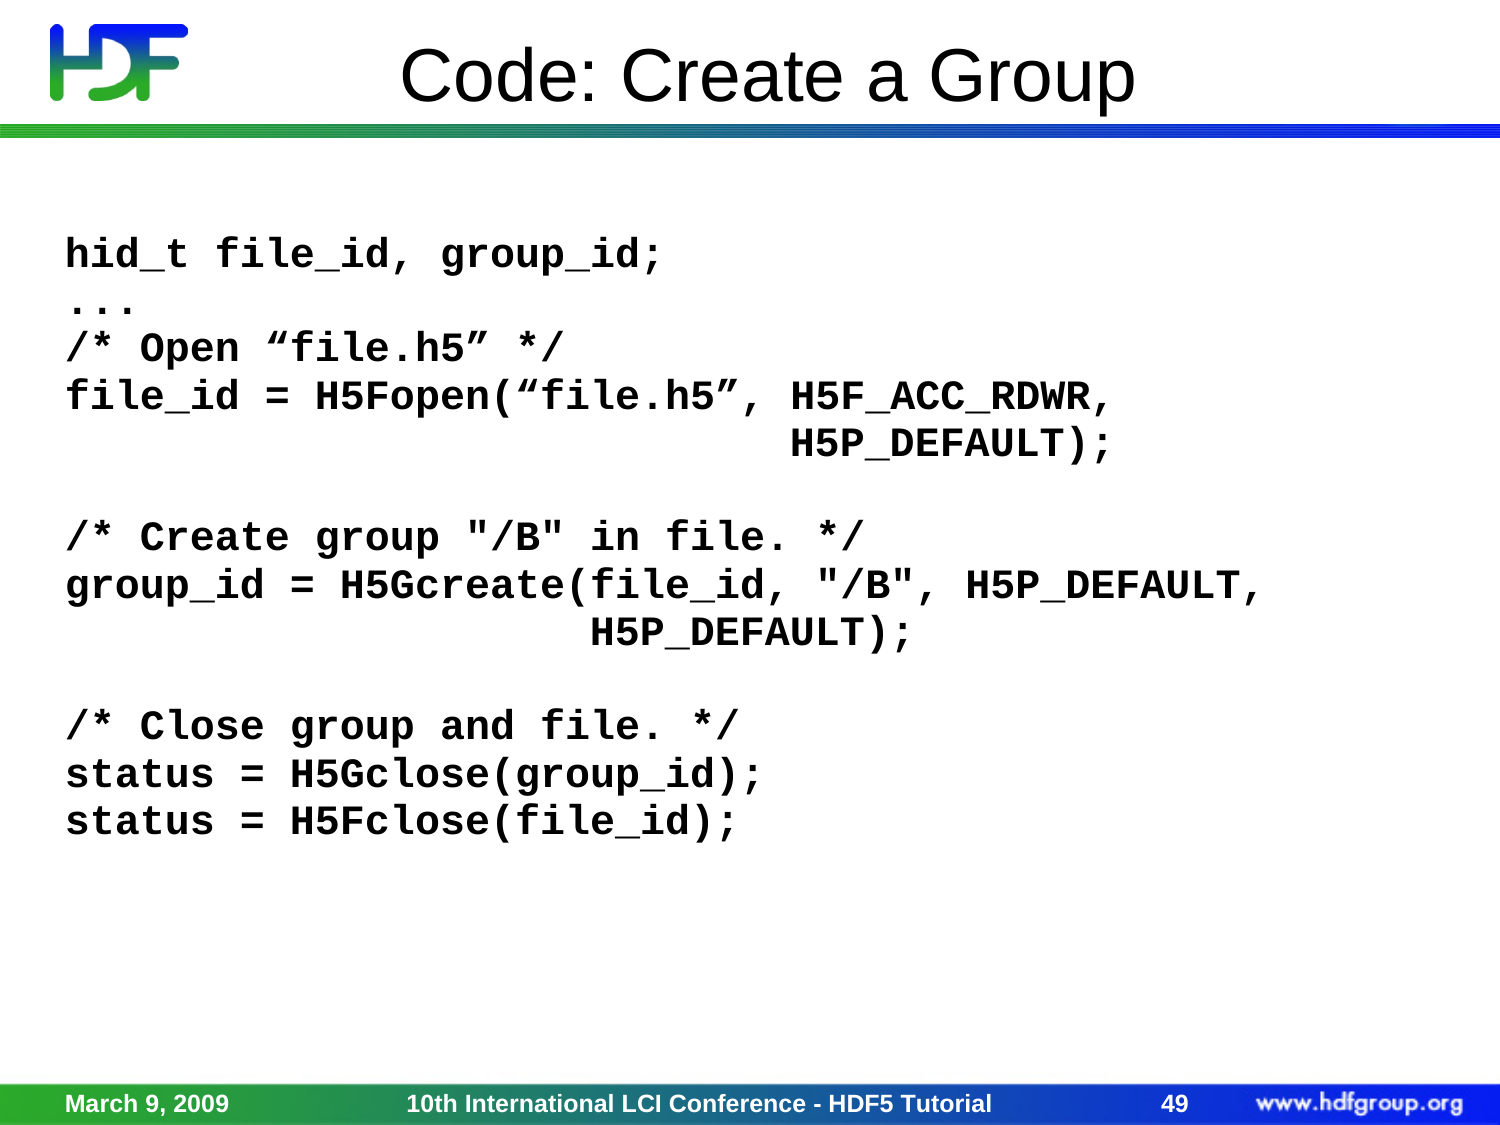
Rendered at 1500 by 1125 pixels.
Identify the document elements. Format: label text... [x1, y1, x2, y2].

title Code: Create a Group [312, 24, 1225, 126]
text_box <number> [1112, 1087, 1238, 1125]
picture [0, 0, 1500, 1125]
text_box hid_t file_id, group_id; ... /* Open “file.h5” */ file_id = H5Fopen(“file.h5”, H5F_ACC_RDWR, H5P_DEFAULT); /* Create group "/B" in file. */ group_id = H5Gcreate(file_id, "/B", H5P_DEFAULT, H5P_DEFAULT); /* Close group and file. */ status = H5Gclose(group_id); status = H5Fclose(file_id); [49, 224, 1338, 855]
text_box 10th International LCI Conference - HDF5 Tutorial [374, 1087, 1026, 1125]
text_box March 9, 2009 [49, 1087, 374, 1125]
